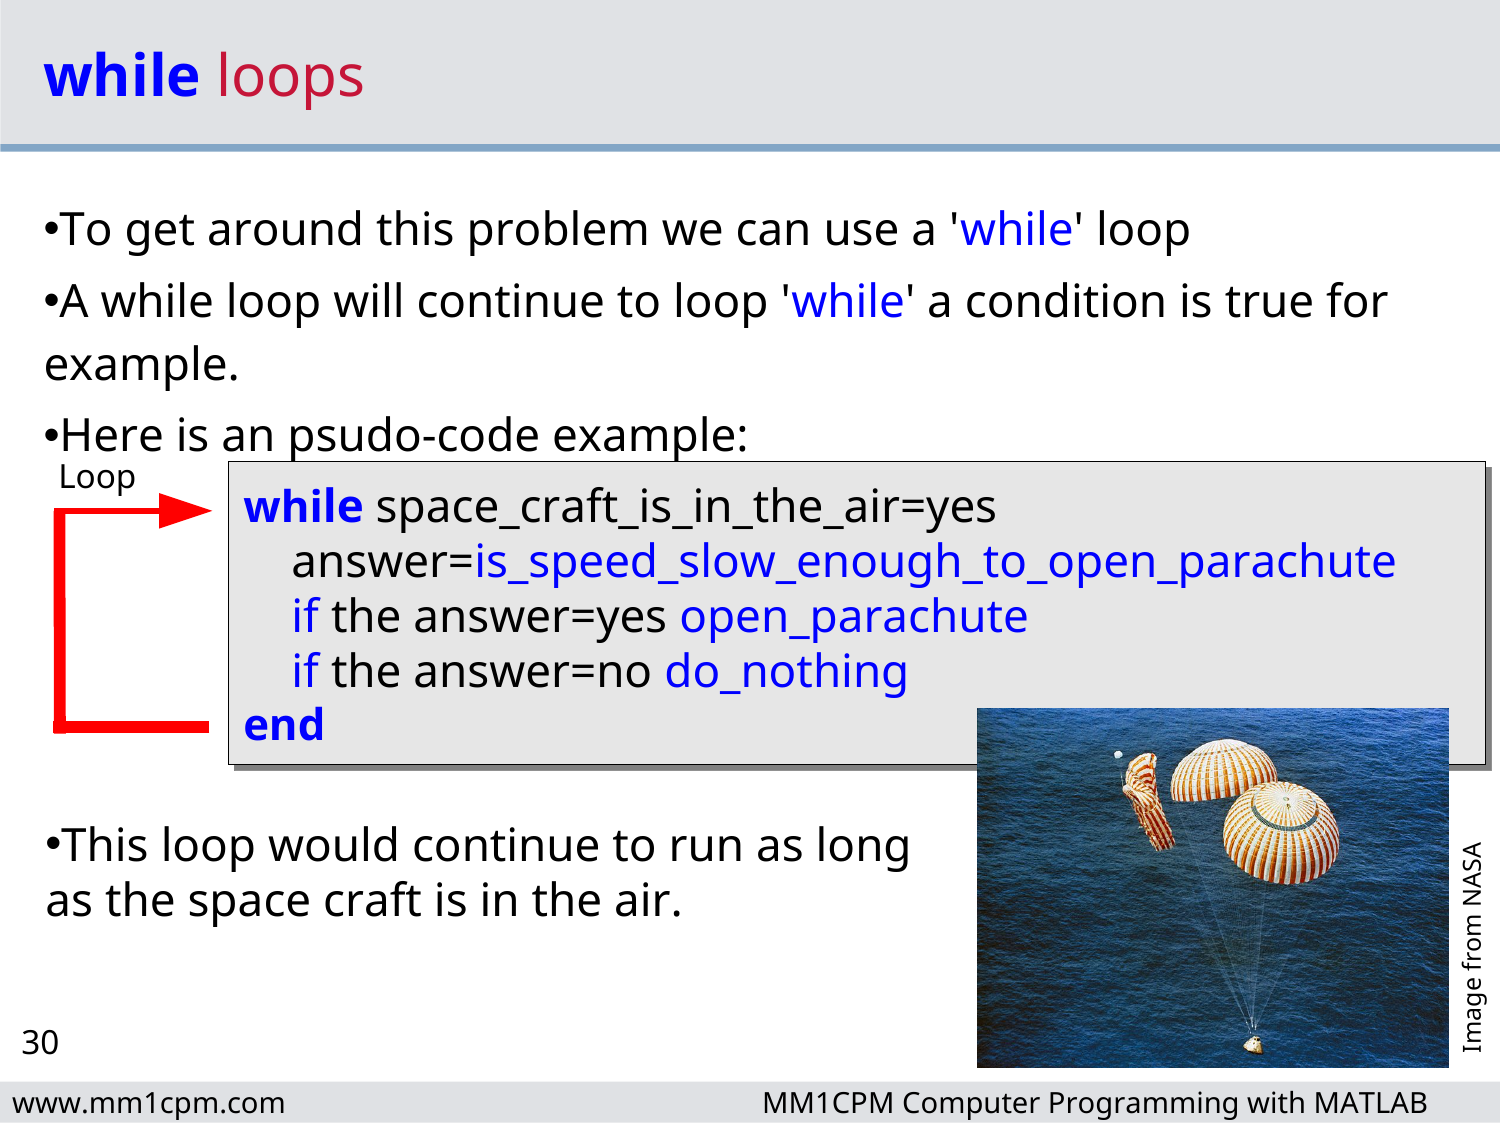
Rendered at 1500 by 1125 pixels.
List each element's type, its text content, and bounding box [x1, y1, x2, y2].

text_box <number> [6, 1013, 222, 1084]
text_box To get around this problem we can use a 'while' loop A while loop will continue to loop 'while' a condition is true for example. Here is an psudo-code example: [43, 196, 1438, 576]
text_box while space_craft_is_in_the_air=yes answer=is_speed_slow_enough_to_open_parachute if the answer=yes open_parachute if the answer=no do_nothing end [228, 461, 1486, 765]
title while loops [28, 20, 1267, 128]
text_box Loop [43, 447, 153, 503]
text_box Image from NASA [1448, 817, 1494, 1068]
text_box This loop would continue to run as long as the space craft is in the air. [30, 807, 978, 943]
picture [977, 708, 1449, 1068]
